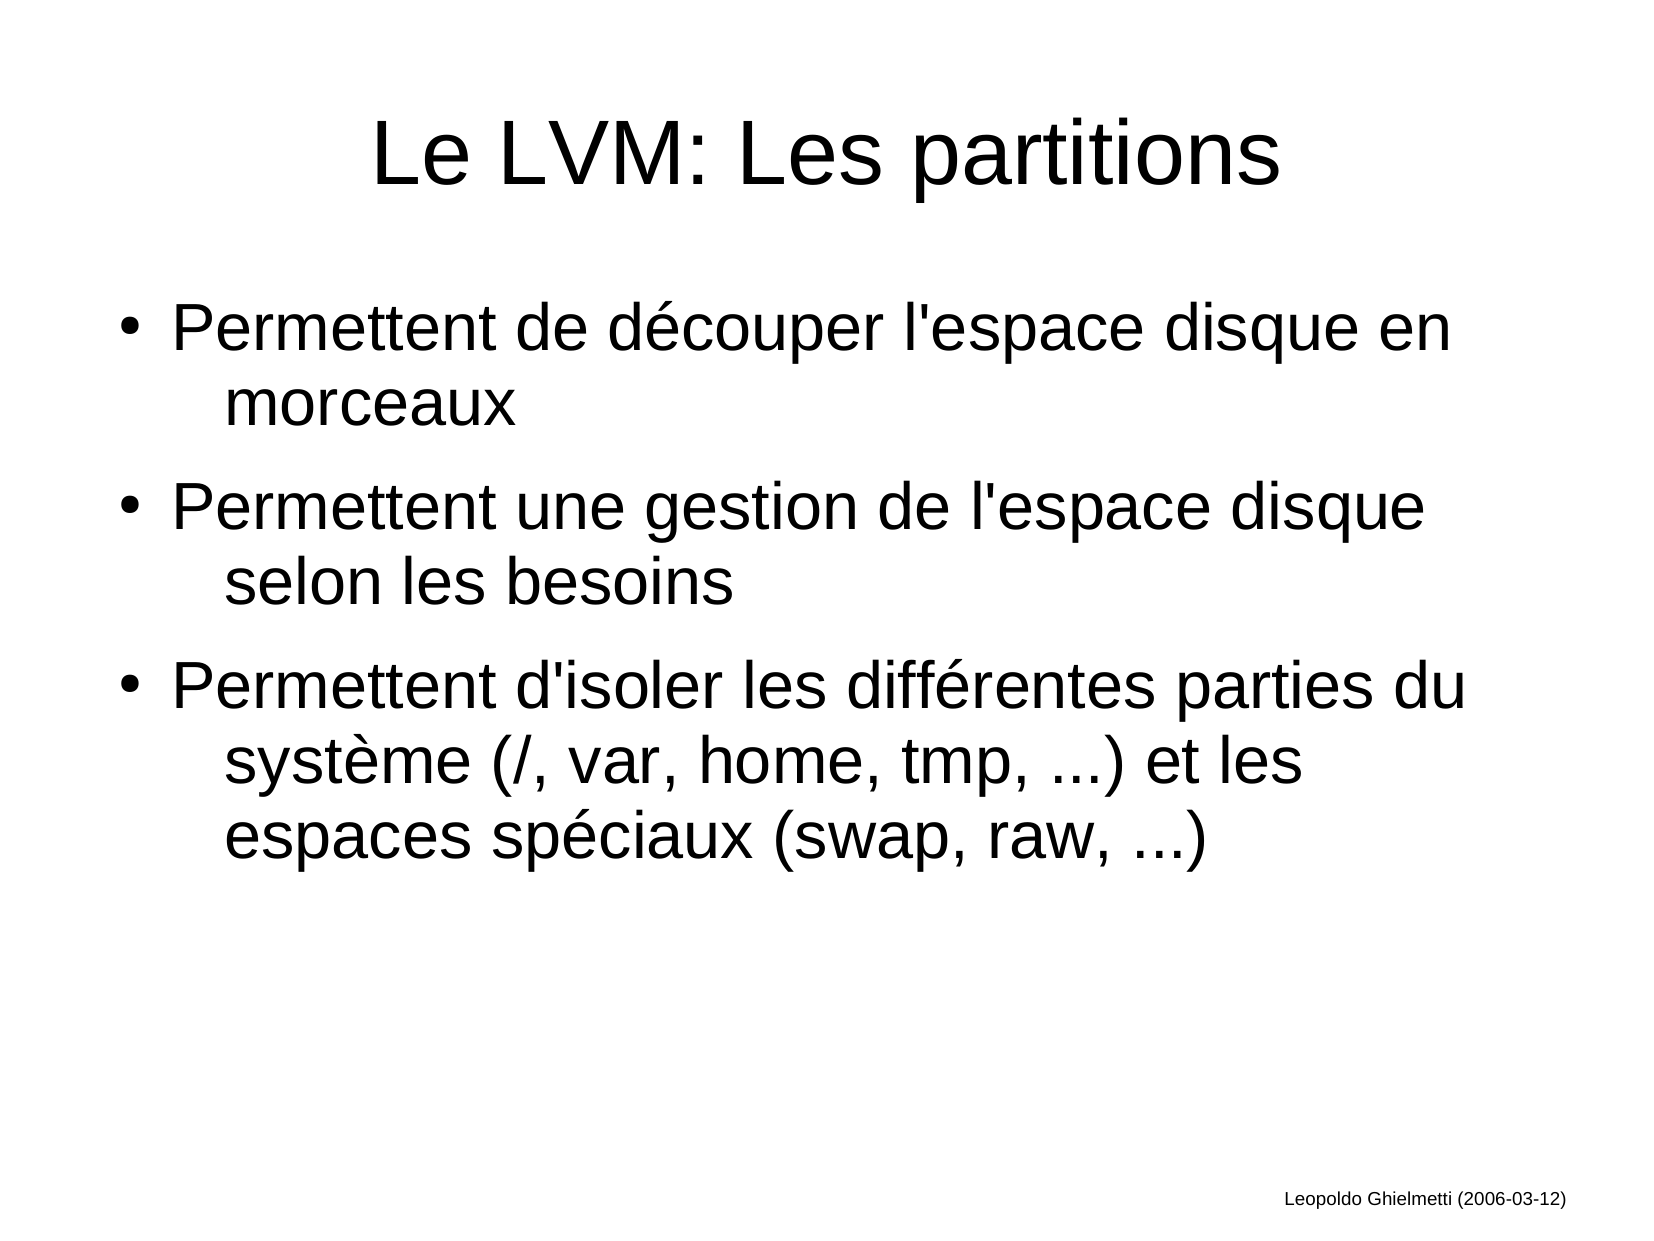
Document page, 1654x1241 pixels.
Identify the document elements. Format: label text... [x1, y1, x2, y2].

title Le LVM: Les partitions [82, 49, 1571, 257]
list Permettent de découper l'espace disque en morceaux Permettent une gestion de l'espace disque selon les besoins Permettent d'isoler les différentes parties du système (/, var, home, tmp, ...) et les espaces spéciaux (swap, raw, ...) [82, 290, 1571, 1109]
text_box Leopoldo Ghielmetti (2006-03-12) [1269, 1181, 1595, 1217]
